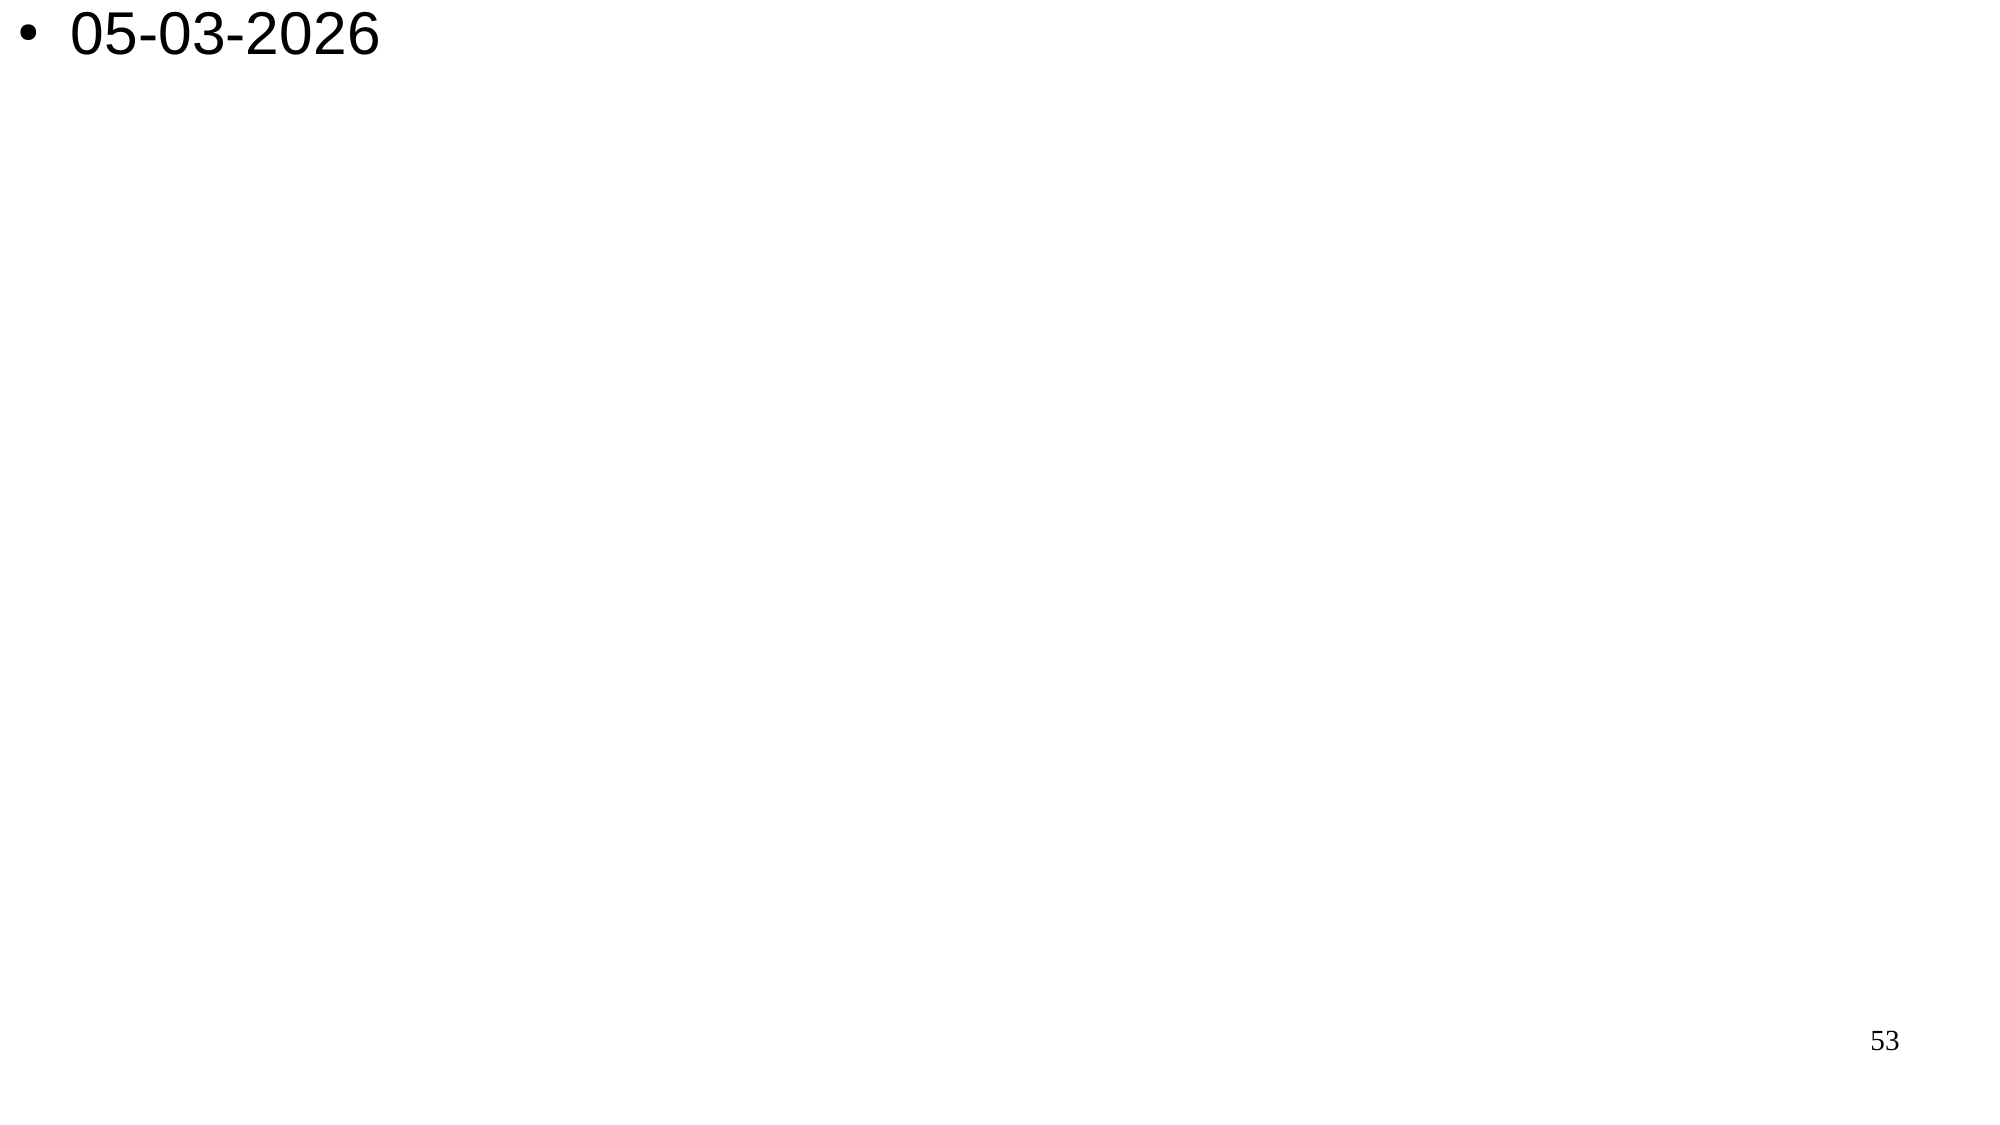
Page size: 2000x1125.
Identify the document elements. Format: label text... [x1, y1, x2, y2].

list 05-03-2026 [0, 0, 1996, 1123]
